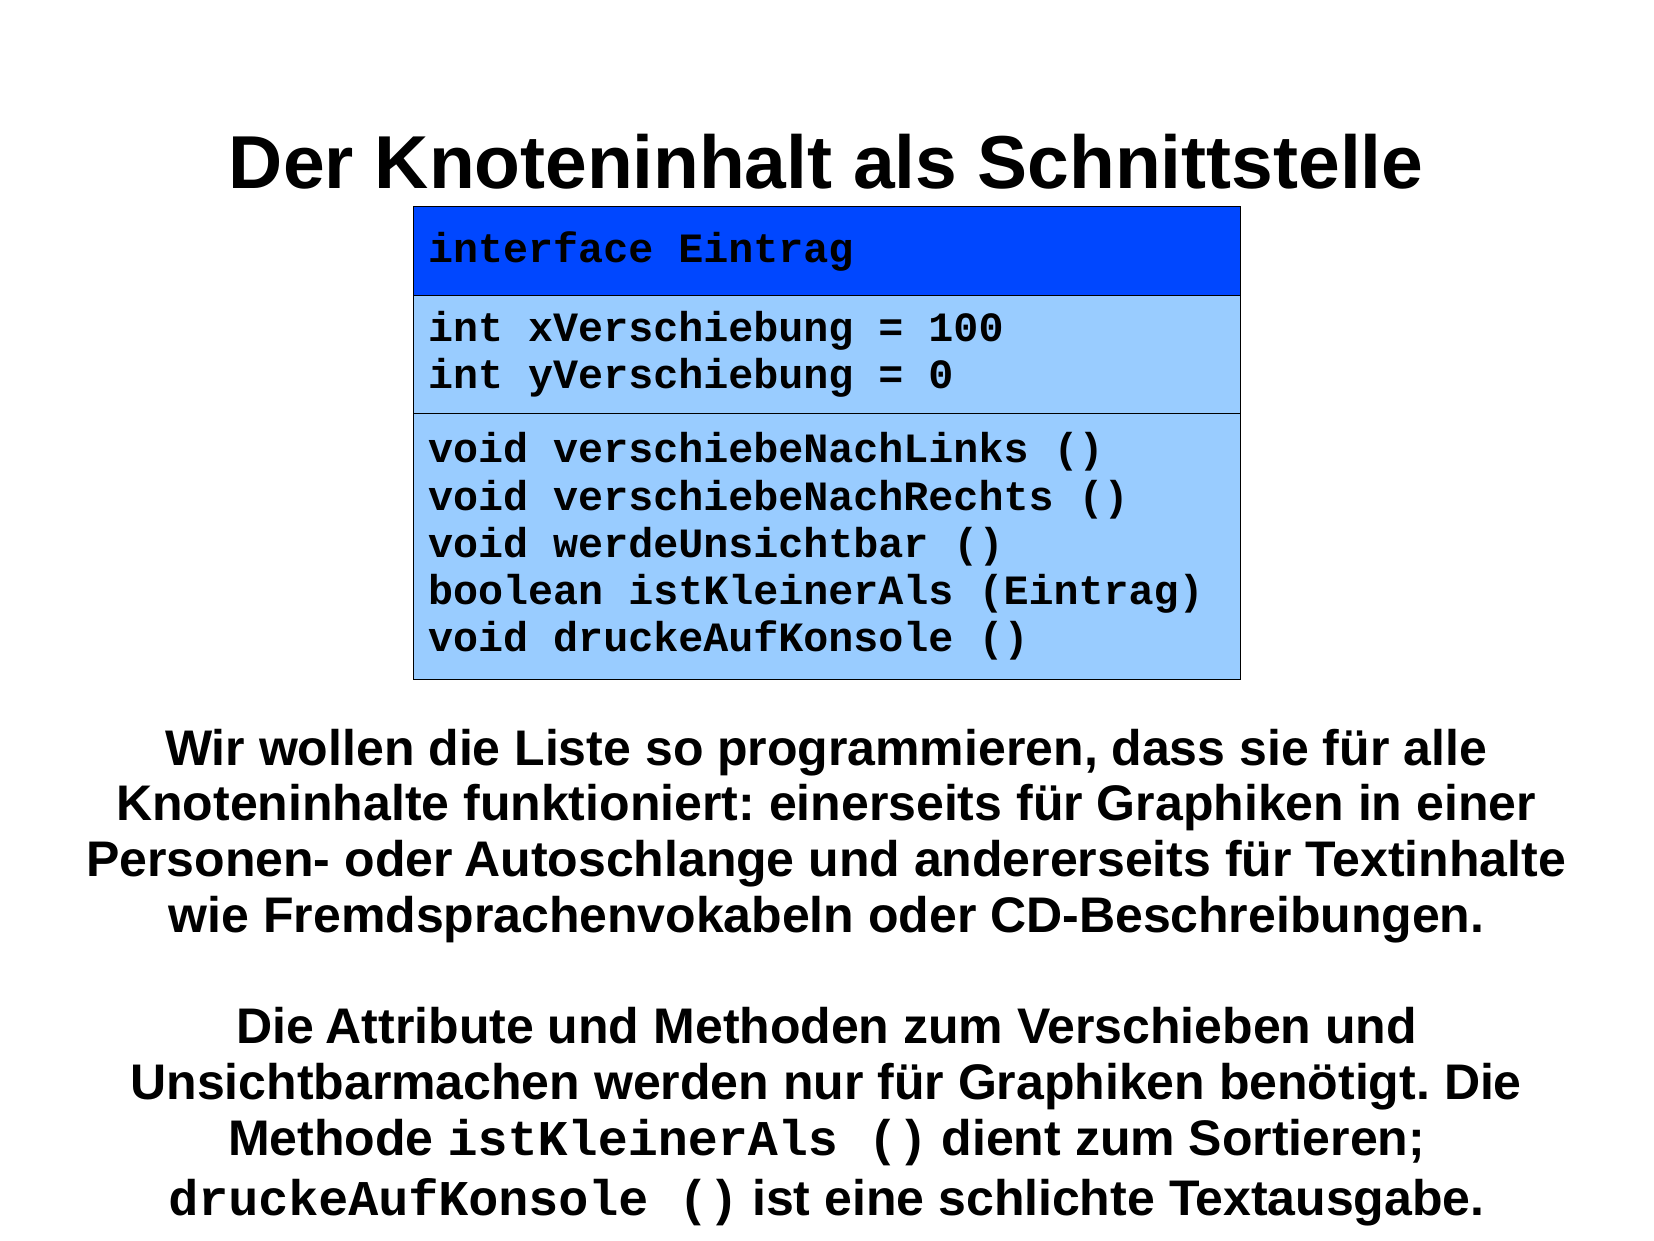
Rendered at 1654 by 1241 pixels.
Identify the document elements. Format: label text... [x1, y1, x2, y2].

text_box interface Eintrag [413, 206, 1241, 295]
text_box Wir wollen die Liste so programmieren, dass sie für alle Knoteninhalte funktioniert: einerseits für Graphiken in einer Personen- oder Autoschlange und andererseits für Textinhalte wie Fremdsprachenvokabeln oder CD-Beschreibungen. Die Attribute und Methoden zum Verschieben und Unsichtbarmachen werden nur für Graphiken benötigt. Die Methode istKleinerAls () dient zum Sortieren; druckeAufKonsole () ist eine schlichte Textausgabe. [59, 712, 1595, 1241]
text_box int xVerschiebung = 100 int yVerschiebung = 0 [413, 295, 1241, 413]
text_box void verschiebeNachLinks () void verschiebeNachRechts () void werdeUnsichtbar () boolean istKleinerAls (Eintrag) void druckeAufKonsole () [413, 413, 1241, 680]
title Der Knoteninhalt als Schnittstelle [88, 118, 1565, 207]
